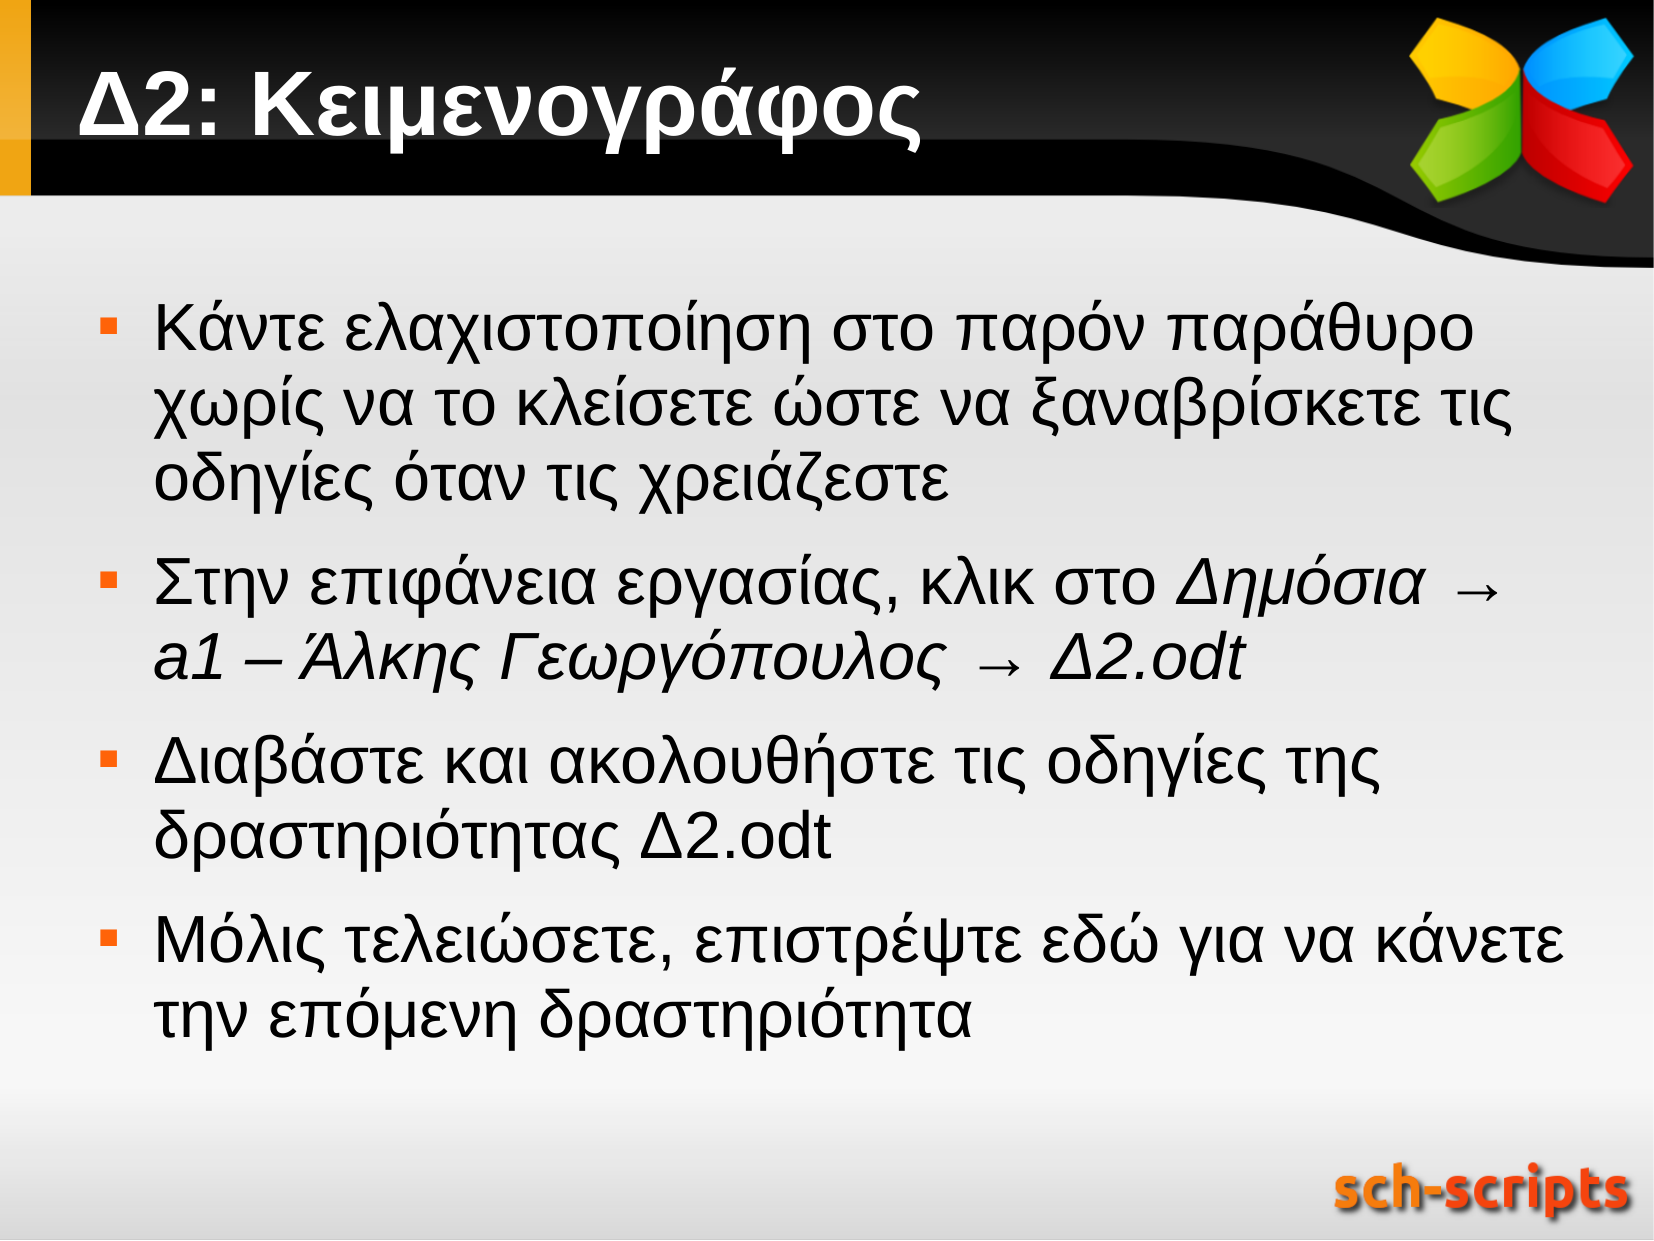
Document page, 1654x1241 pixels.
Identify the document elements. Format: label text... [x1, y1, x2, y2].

list Κάντε ελαχιστοποίηση στο παρόν παράθυρο χωρίς να το κλείσετε ώστε να ξαναβρίσκετε τις οδηγίες όταν τις χρειάζεστε Στην επιφάνεια εργασίας, κλικ στο Δημόσια → a1 – Άλκης Γεωργόπουλος → Δ2.odt Διαβάστε και ακολουθήστε τις οδηγίες της δραστηριότητας Δ2.odt Μόλις τελειώσετε, επιστρέψτε εδώ για να κάνετε την επόμενη δραστηριότητα [82, 290, 1571, 1094]
picture [0, 0, 1654, 1241]
title Δ2: Κειμενογράφος [76, 7, 1565, 200]
